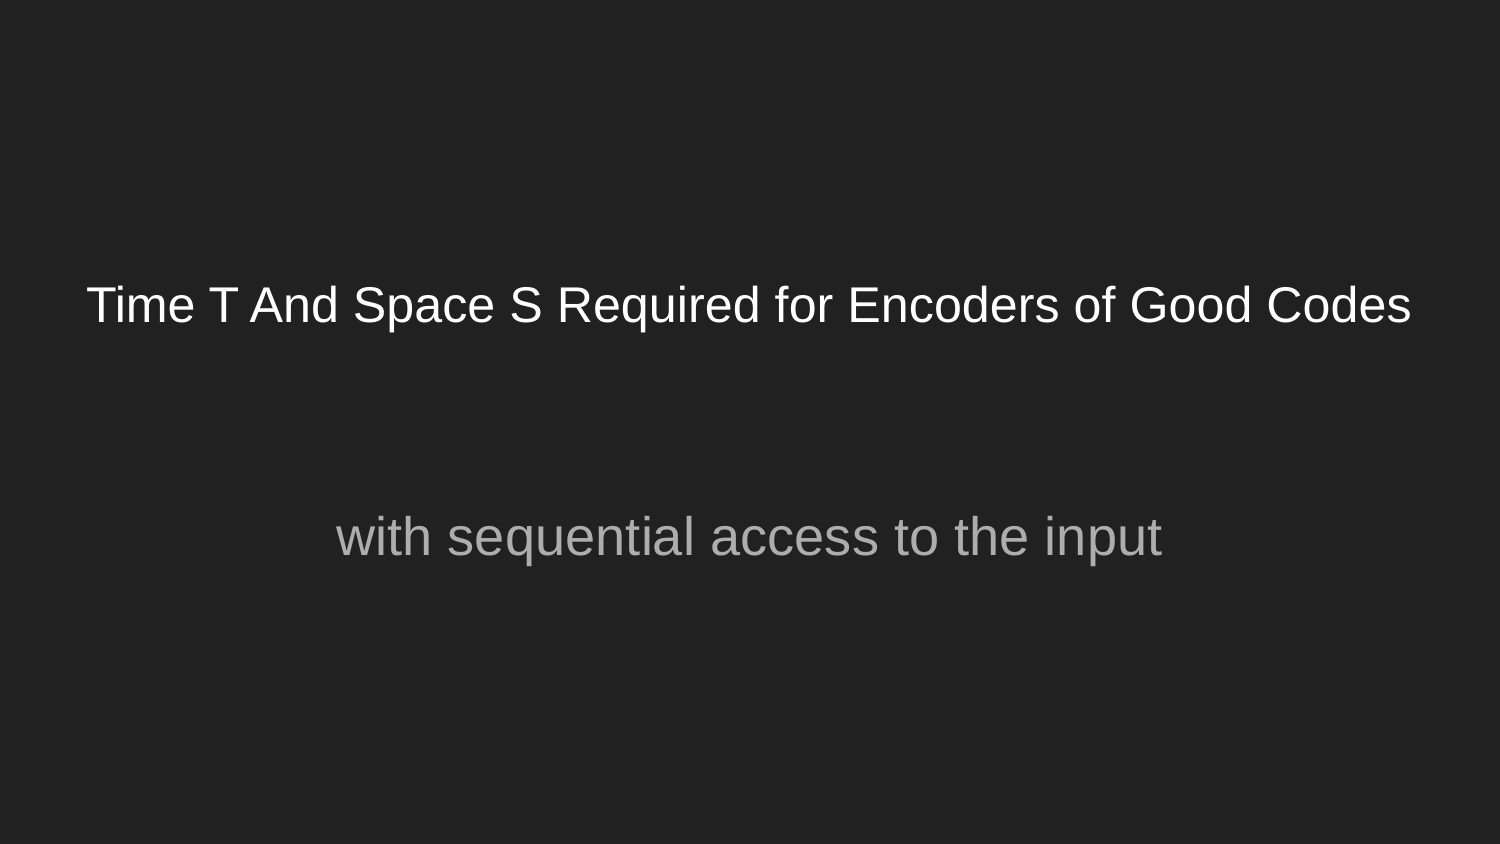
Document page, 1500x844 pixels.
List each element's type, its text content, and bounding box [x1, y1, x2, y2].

title Time T And Space S Required for Encoders of Good Codes [51, 236, 1449, 375]
text_box with sequential access to the input [285, 485, 1215, 581]
